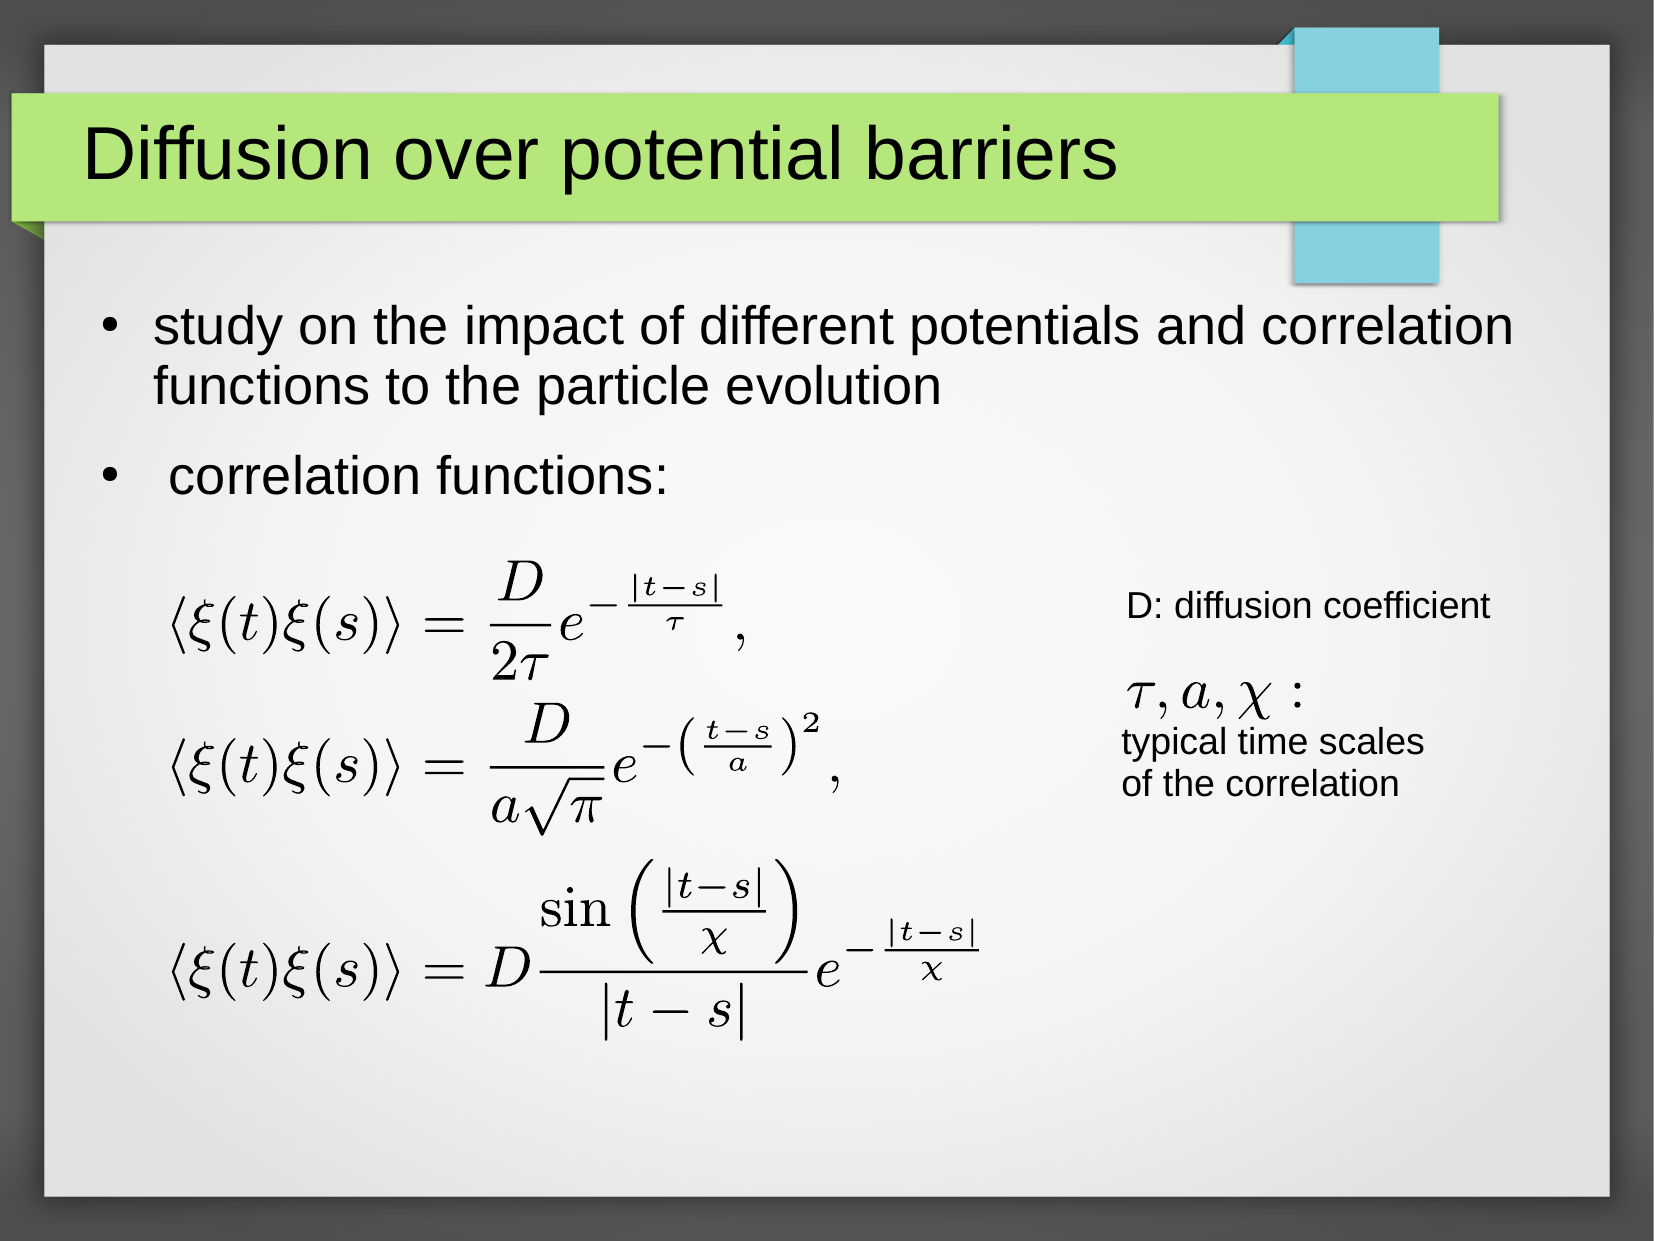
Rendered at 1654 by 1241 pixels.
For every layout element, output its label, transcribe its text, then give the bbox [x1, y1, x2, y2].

picture [0, 0, 1654, 1241]
title Diffusion over potential barriers [82, 94, 1264, 213]
list study on the impact of different potentials and correlation functions to the particle evolution correlation functions: [82, 295, 1571, 1015]
text_box [165, 560, 979, 1041]
text_box typical time scales of the correlation [1106, 712, 1440, 812]
text_box [1125, 681, 1306, 720]
text_box D: diffusion coefficient [1111, 577, 1506, 634]
